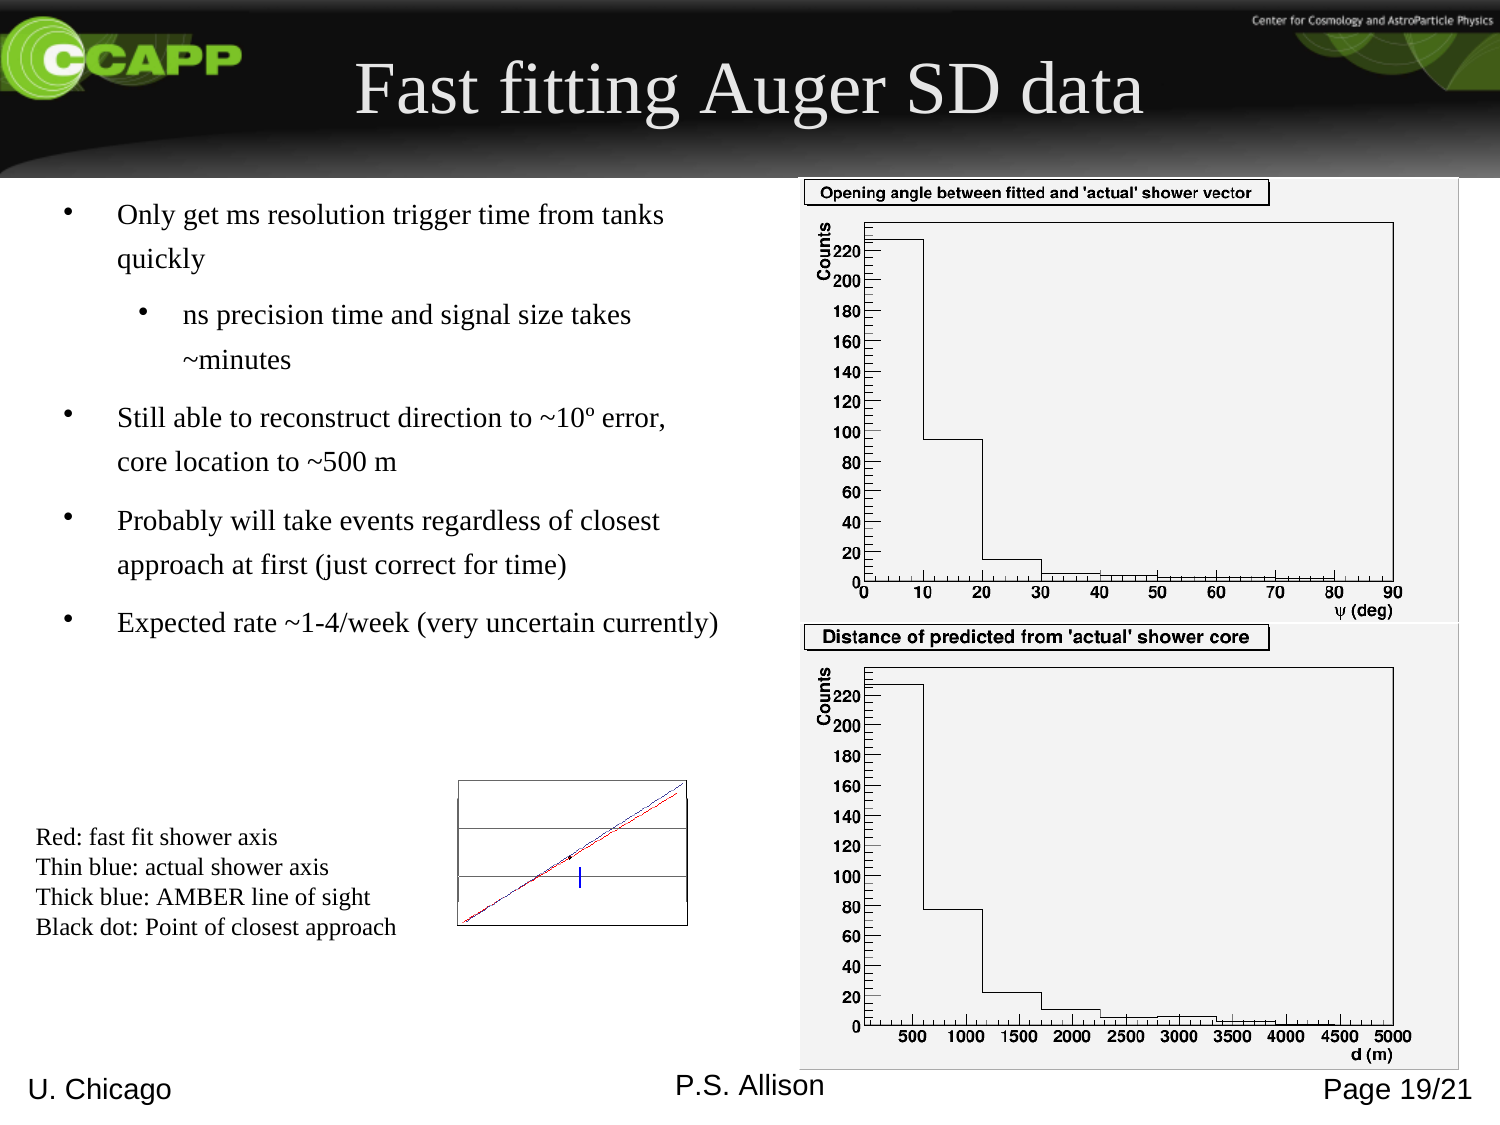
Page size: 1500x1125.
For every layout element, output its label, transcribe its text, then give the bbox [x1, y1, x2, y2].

picture [0, 0, 1500, 1070]
title Fast fitting Auger SD data [75, 0, 1426, 162]
text_box Red: fast fit shower axis Thin blue: actual shower axis Thick blue: AMBER line of sight Black dot: Point of closest approach [20, 813, 429, 979]
picture [412, 692, 733, 1013]
list Only get ms resolution trigger time from tanks quickly ns precision time and signal size takes ~minutes Still able to reconstruct direction to ~10º error, core location to ~500 m Probably will take events regardless of closest approach at first (just correct for time) Expected rate ~1-4/week (very uncertain currently) [63, 186, 722, 813]
